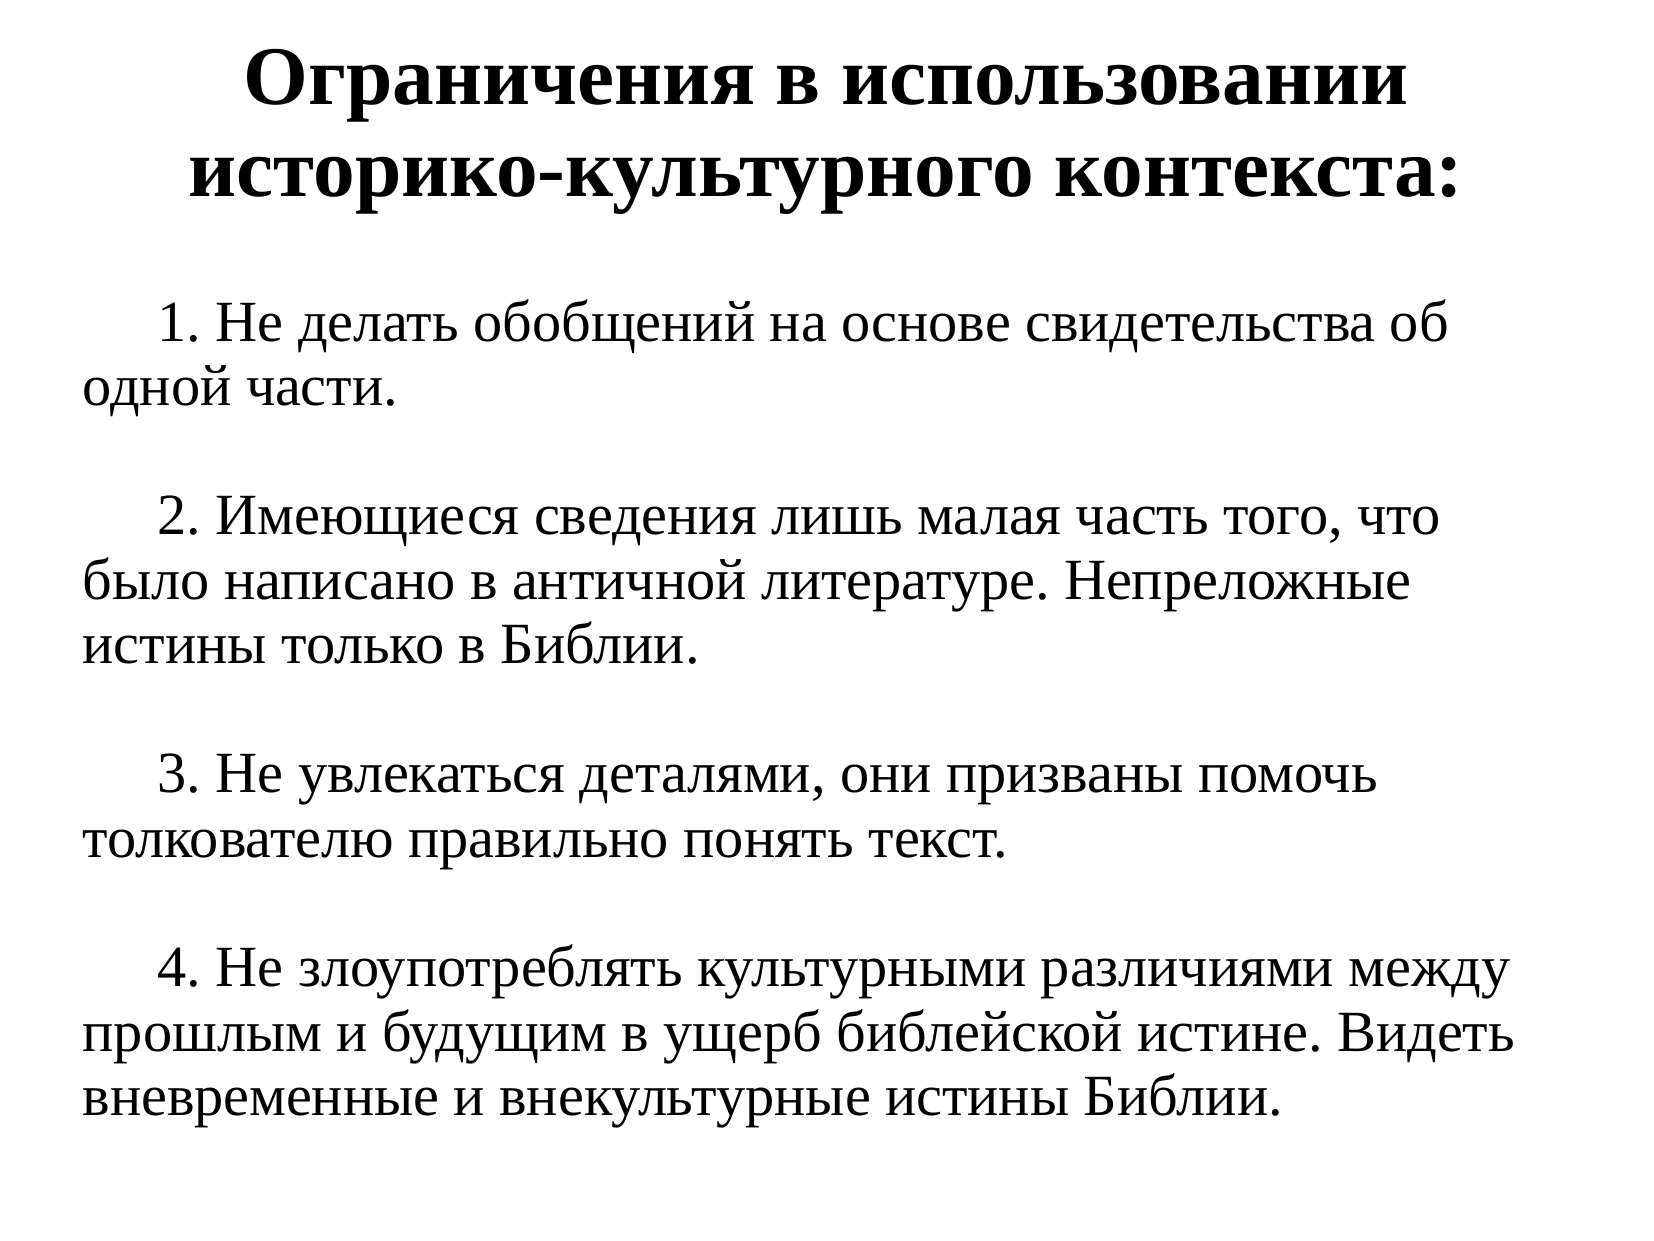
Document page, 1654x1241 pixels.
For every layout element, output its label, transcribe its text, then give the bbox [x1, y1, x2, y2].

subtitle Ограничения в использовании историко-культурного контекста: 1. Не делать обобщений на основе свидетельства об одной части. 2. Имеющиеся сведения лишь малая часть того, что было написано в античной литературе. Непреложные истины только в Библии. 3. Не увлекаться деталями, они призваны помочь толкователю правильно понять текст. 4. Не злоупотреблять культурными различиями между прошлым и будущим в ущерб библейской истине. Видеть вневременные и внекультурные истины Библии. [82, 23, 1571, 1135]
